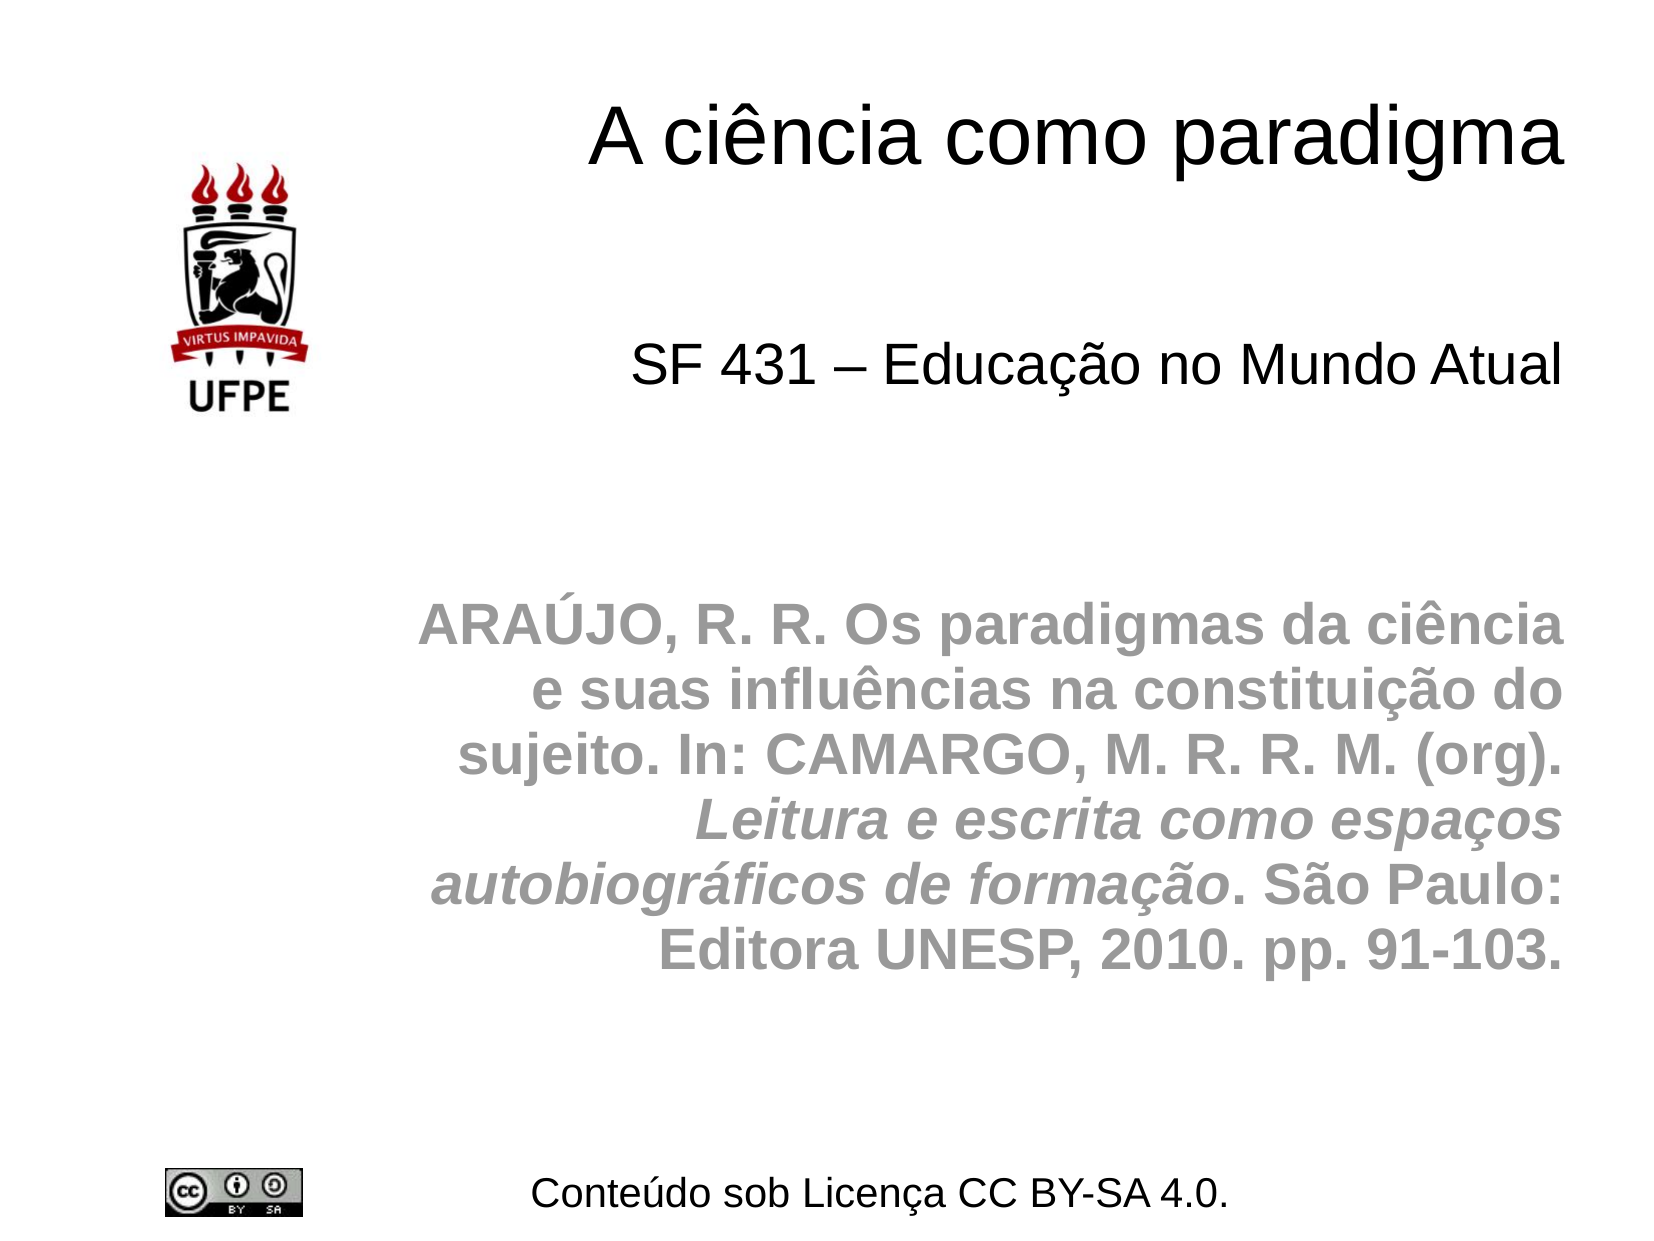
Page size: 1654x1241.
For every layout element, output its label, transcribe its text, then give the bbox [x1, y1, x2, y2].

picture [112, 104, 378, 473]
subtitle A ciência como paradigma SF 431 – Educação no Mundo Atual ARAÚJO, R. R. Os paradigmas da ciência e suas influências na constituição do sujeito. In: CAMARGO, M. R. R. M. (org). Leitura e escrita como espaços autobiográficos de formação. São Paulo: Editora UNESP, 2010. pp. 91-103. [76, 89, 1565, 982]
text_box Conteúdo sob Licença CC BY-SA 4.0. [319, 1163, 1442, 1223]
picture [165, 1168, 303, 1217]
